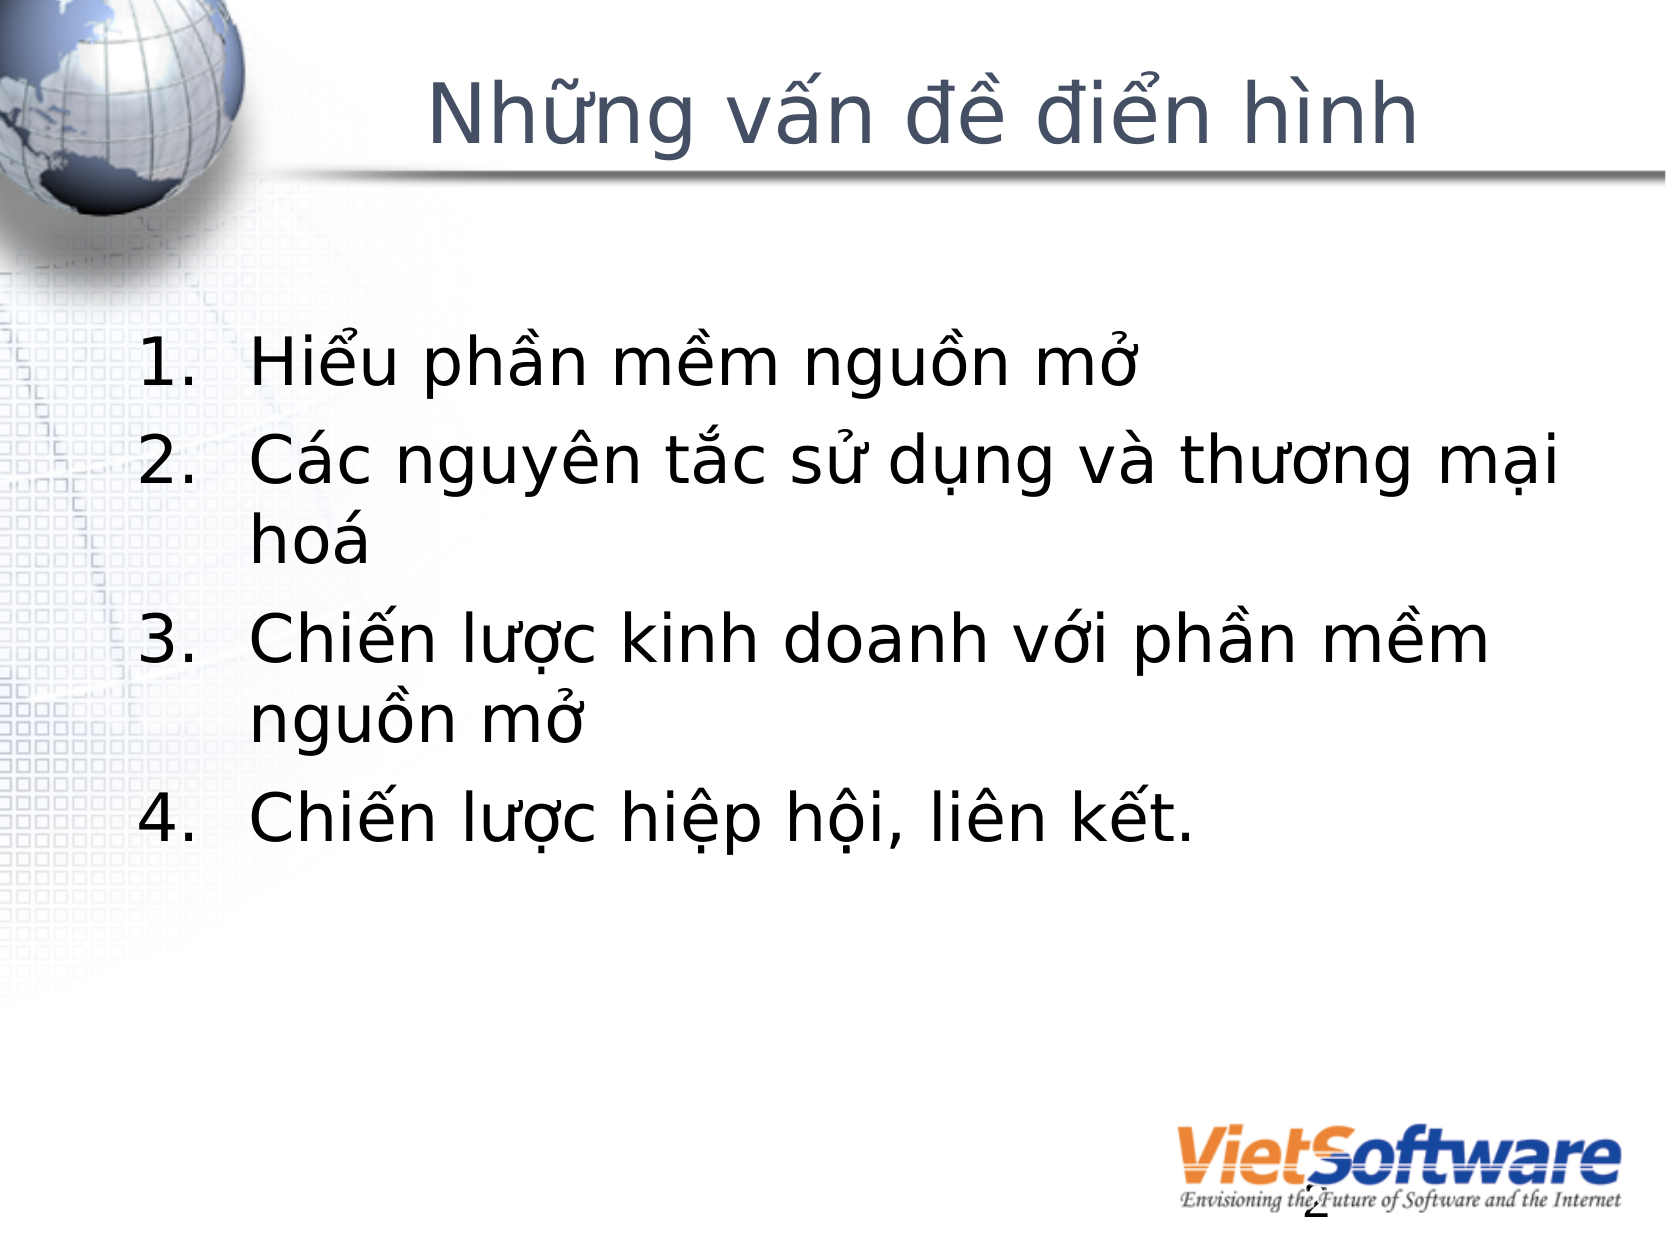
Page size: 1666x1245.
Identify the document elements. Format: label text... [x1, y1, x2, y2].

title Những vấn đề điển hình [282, 35, 1566, 186]
list Hiểu phần mềm nguồn mở Các nguyên tắc sử dụng và thương mại hoá Chiến lược kinh doanh với phần mềm nguồn mở Chiến lược hiệp hội, liên kết. [120, 310, 1596, 1107]
picture [0, 0, 1666, 1245]
